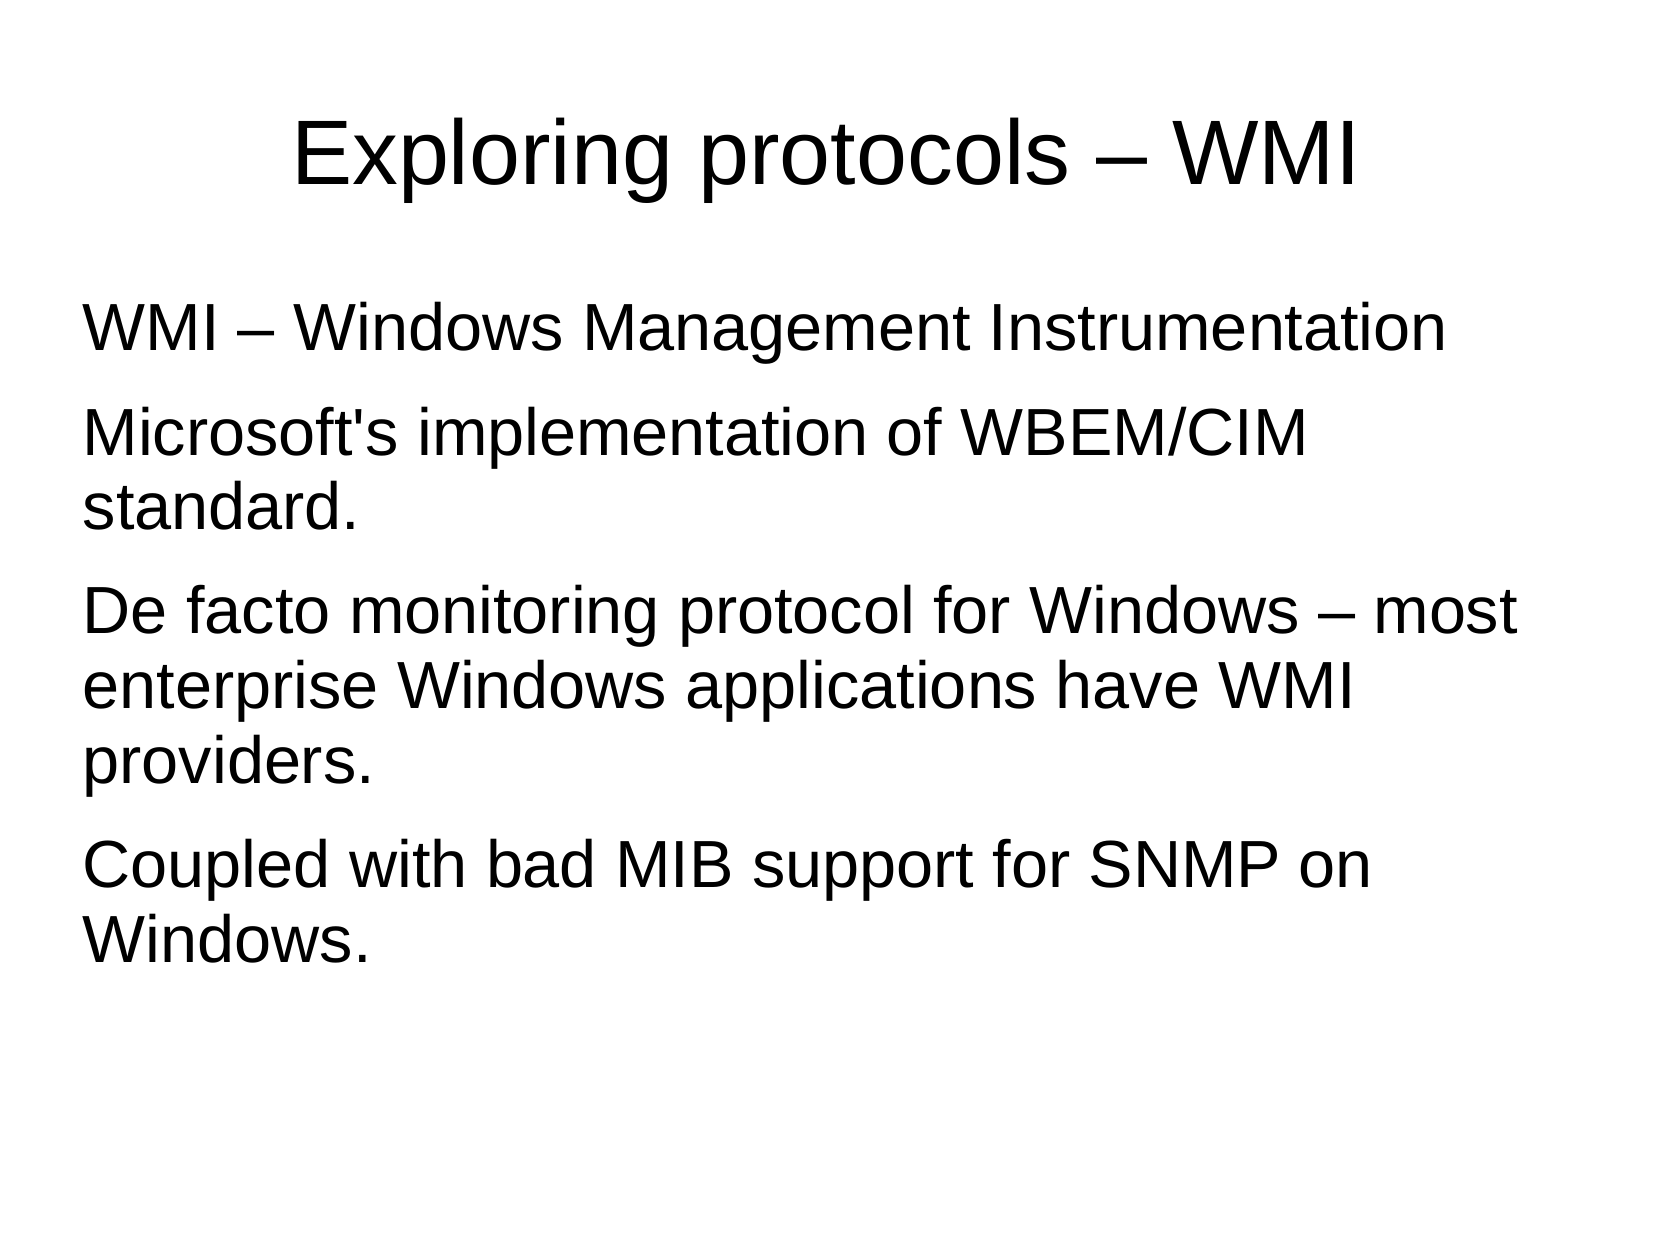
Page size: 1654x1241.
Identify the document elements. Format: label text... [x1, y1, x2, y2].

list WMI – Windows Management Instrumentation Microsoft's implementation of WBEM/CIM standard. De facto monitoring protocol for Windows – most enterprise Windows applications have WMI providers. Coupled with bad MIB support for SNMP on Windows. [82, 290, 1571, 1109]
title Exploring protocols – WMI [82, 49, 1571, 257]
